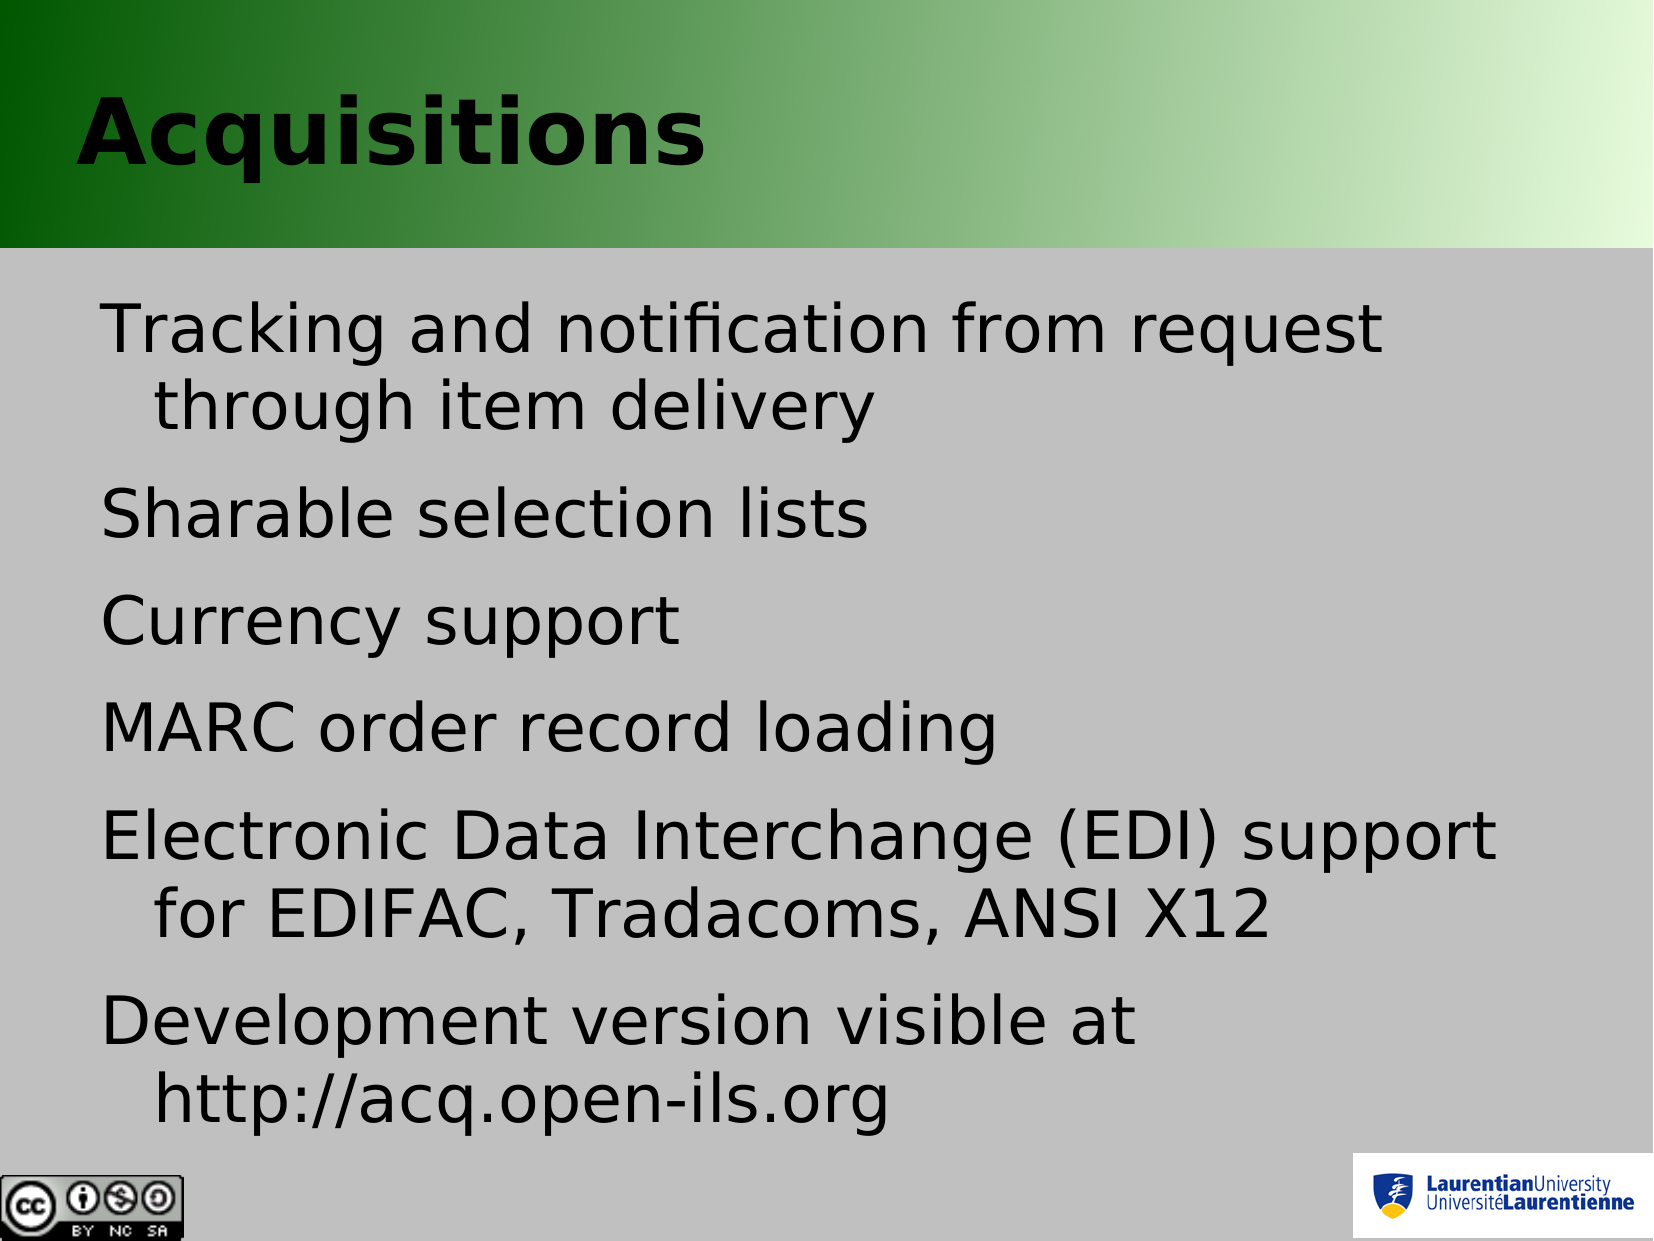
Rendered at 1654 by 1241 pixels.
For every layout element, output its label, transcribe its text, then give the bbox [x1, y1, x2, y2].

title Acquisitions [76, 29, 1565, 237]
picture [0, 0, 1653, 248]
list Tracking and notification from request through item delivery Sharable selection lists Currency support MARC order record loading Electronic Data Interchange (EDI) support for EDIFAC, Tradacoms, ANSI X12 Development version visible at http://acq.open-ils.org [82, 290, 1571, 1138]
picture [0, 1175, 184, 1241]
picture [1353, 1153, 1653, 1238]
